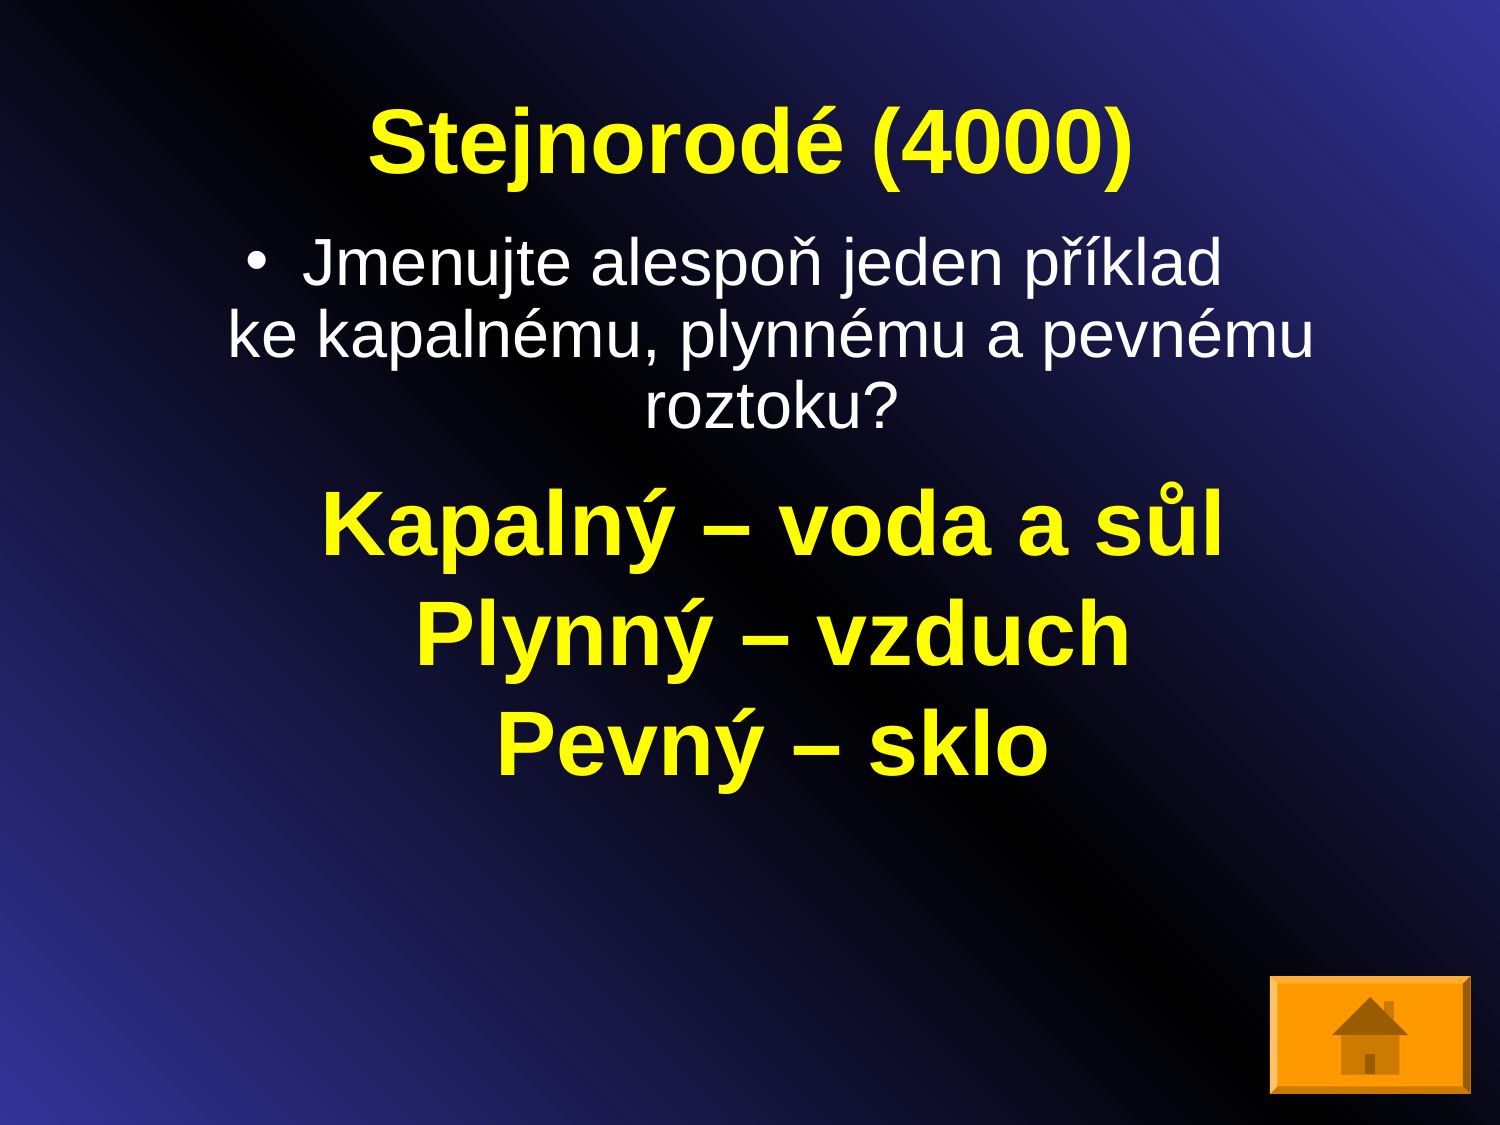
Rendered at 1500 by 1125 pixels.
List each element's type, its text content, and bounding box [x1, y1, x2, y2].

title Stejnorodé (4000) [76, 42, 1427, 220]
list Jmenujte alespoň jeden příklad ke kapalnému, plynnému a pevnému roztoku? [29, 220, 1459, 457]
text_box [1271, 976, 1471, 1094]
text_box Kapalný – voda a sůl Plynný – vzduch Pevný – sklo [147, 456, 1400, 802]
